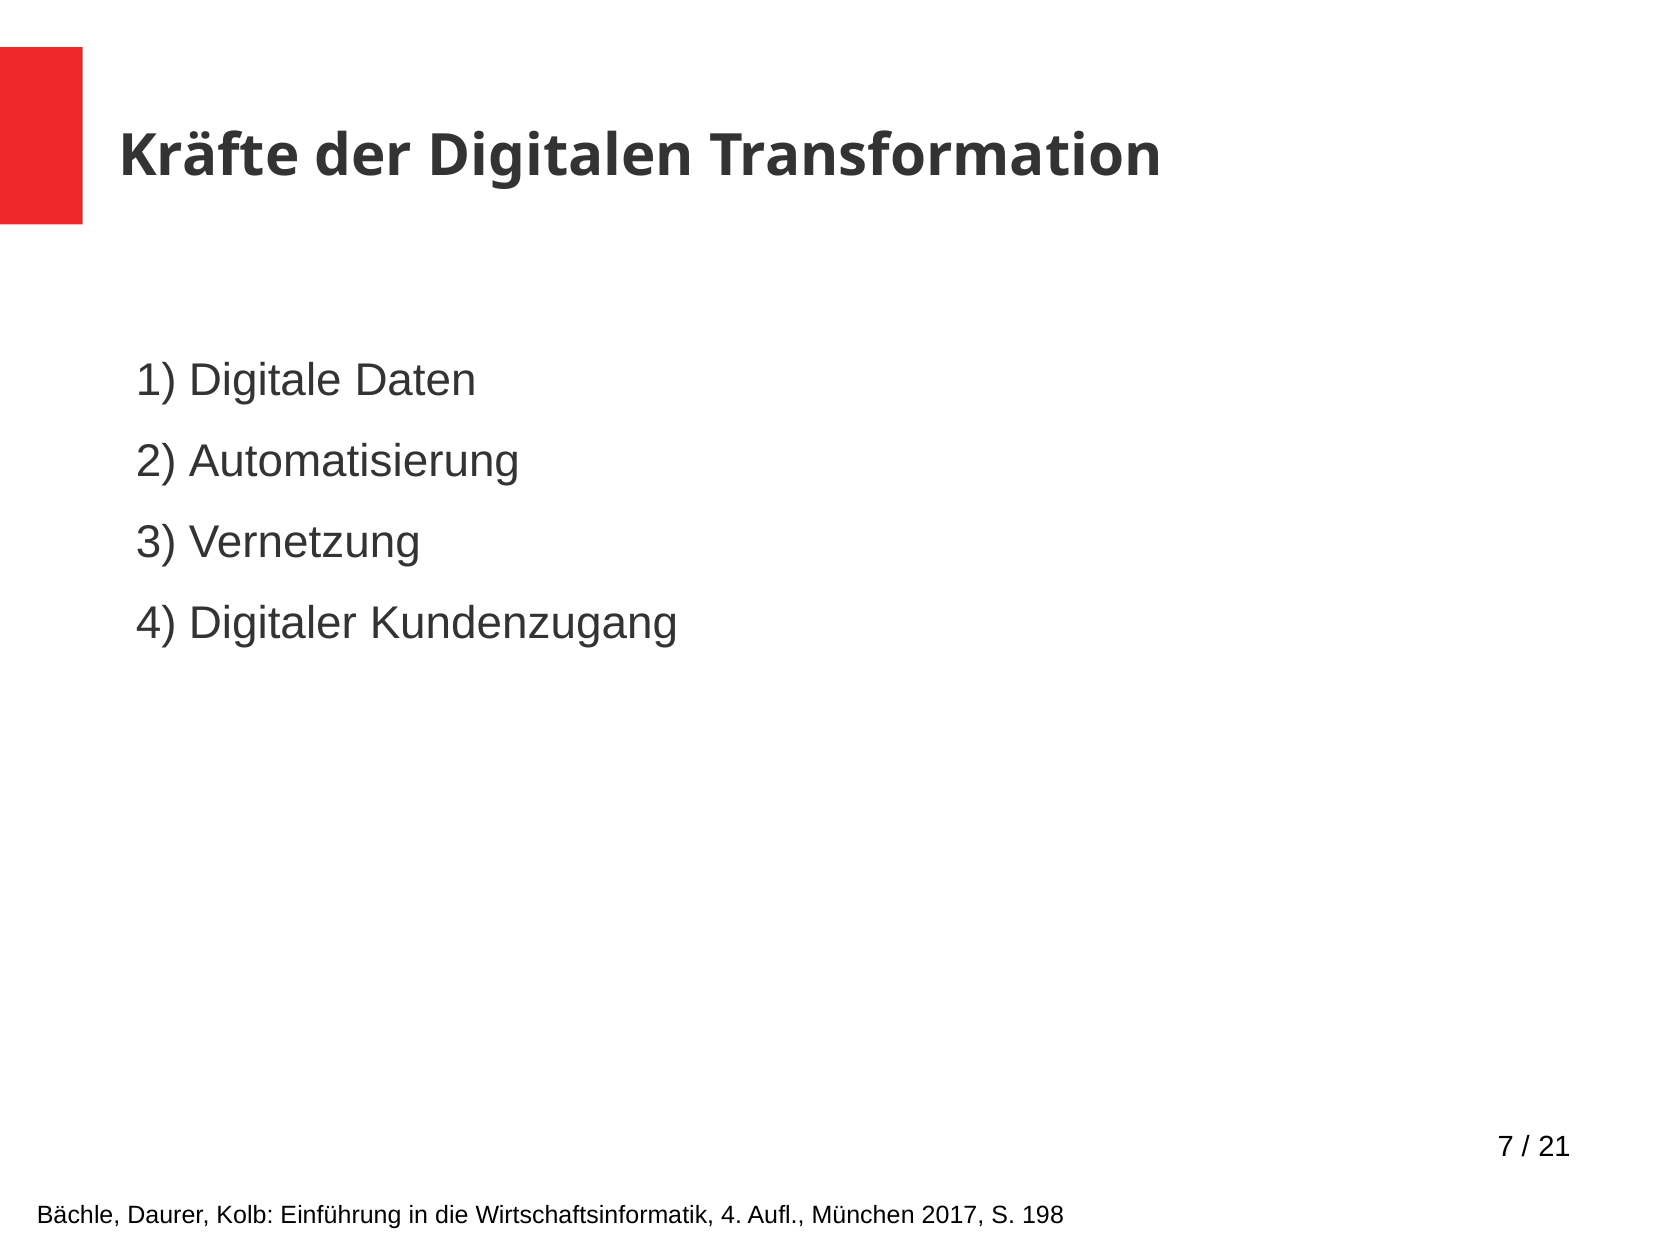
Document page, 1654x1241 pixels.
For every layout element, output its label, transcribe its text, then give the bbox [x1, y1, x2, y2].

list Digitale Daten Automatisierung Vernetzung Digitaler Kundenzugang [118, 354, 1536, 1074]
text_box Bächle, Daurer, Kolb: Einführung in die Wirtschaftsinformatik, 4. Aufl., München 2017, S. 198 [22, 1193, 1084, 1237]
title Kräfte der Digitalen Transformation [118, 49, 1571, 257]
